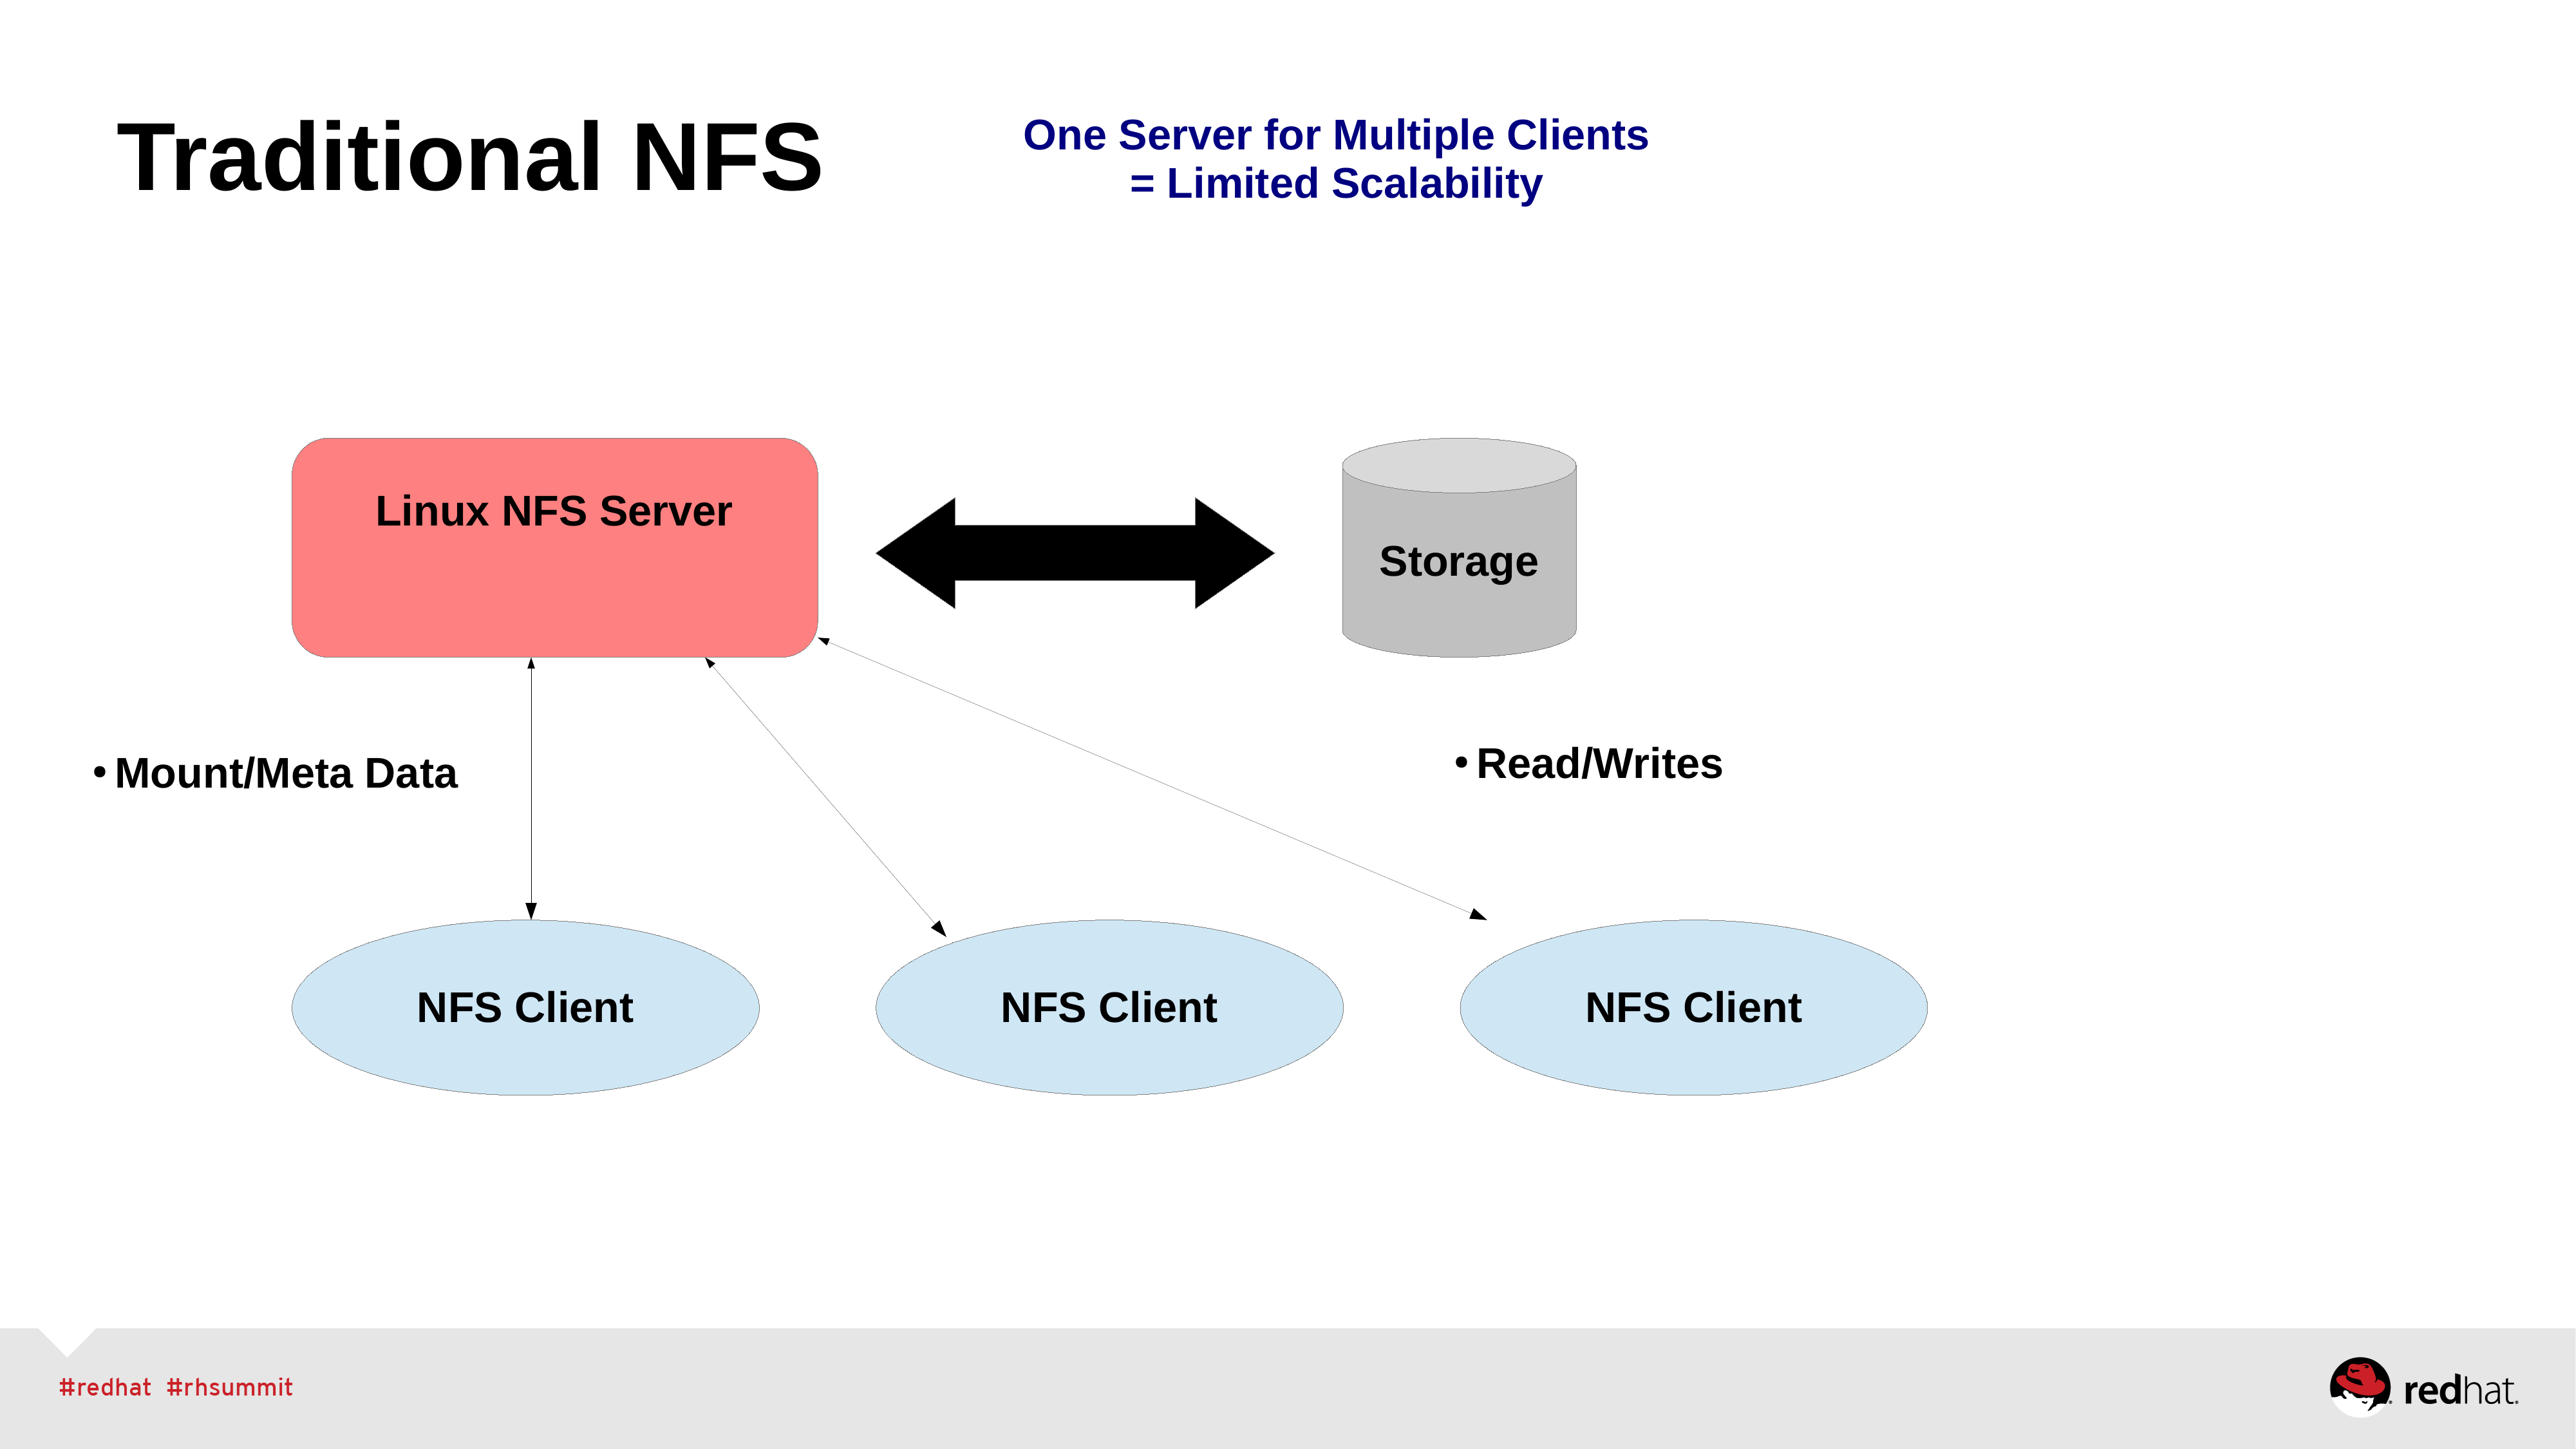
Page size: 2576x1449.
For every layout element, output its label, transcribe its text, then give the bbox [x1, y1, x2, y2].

text_box [876, 497, 1275, 609]
text_box NFS Client [876, 920, 1344, 1095]
title Traditional NFS [117, 59, 2435, 255]
text_box Storage [1342, 466, 1577, 658]
picture [0, 0, 2576, 1449]
text_box Mount/Meta Data [82, 744, 474, 802]
text_box NFS Client [292, 920, 760, 1095]
text_box Linux NFS Server [366, 482, 744, 551]
text_box NFS Client [1460, 920, 1928, 1095]
text_box [292, 438, 818, 658]
text_box One Server for Multiple Clients = Limited Scalability [1014, 106, 1662, 276]
text_box Read/Writes [1444, 734, 1836, 793]
